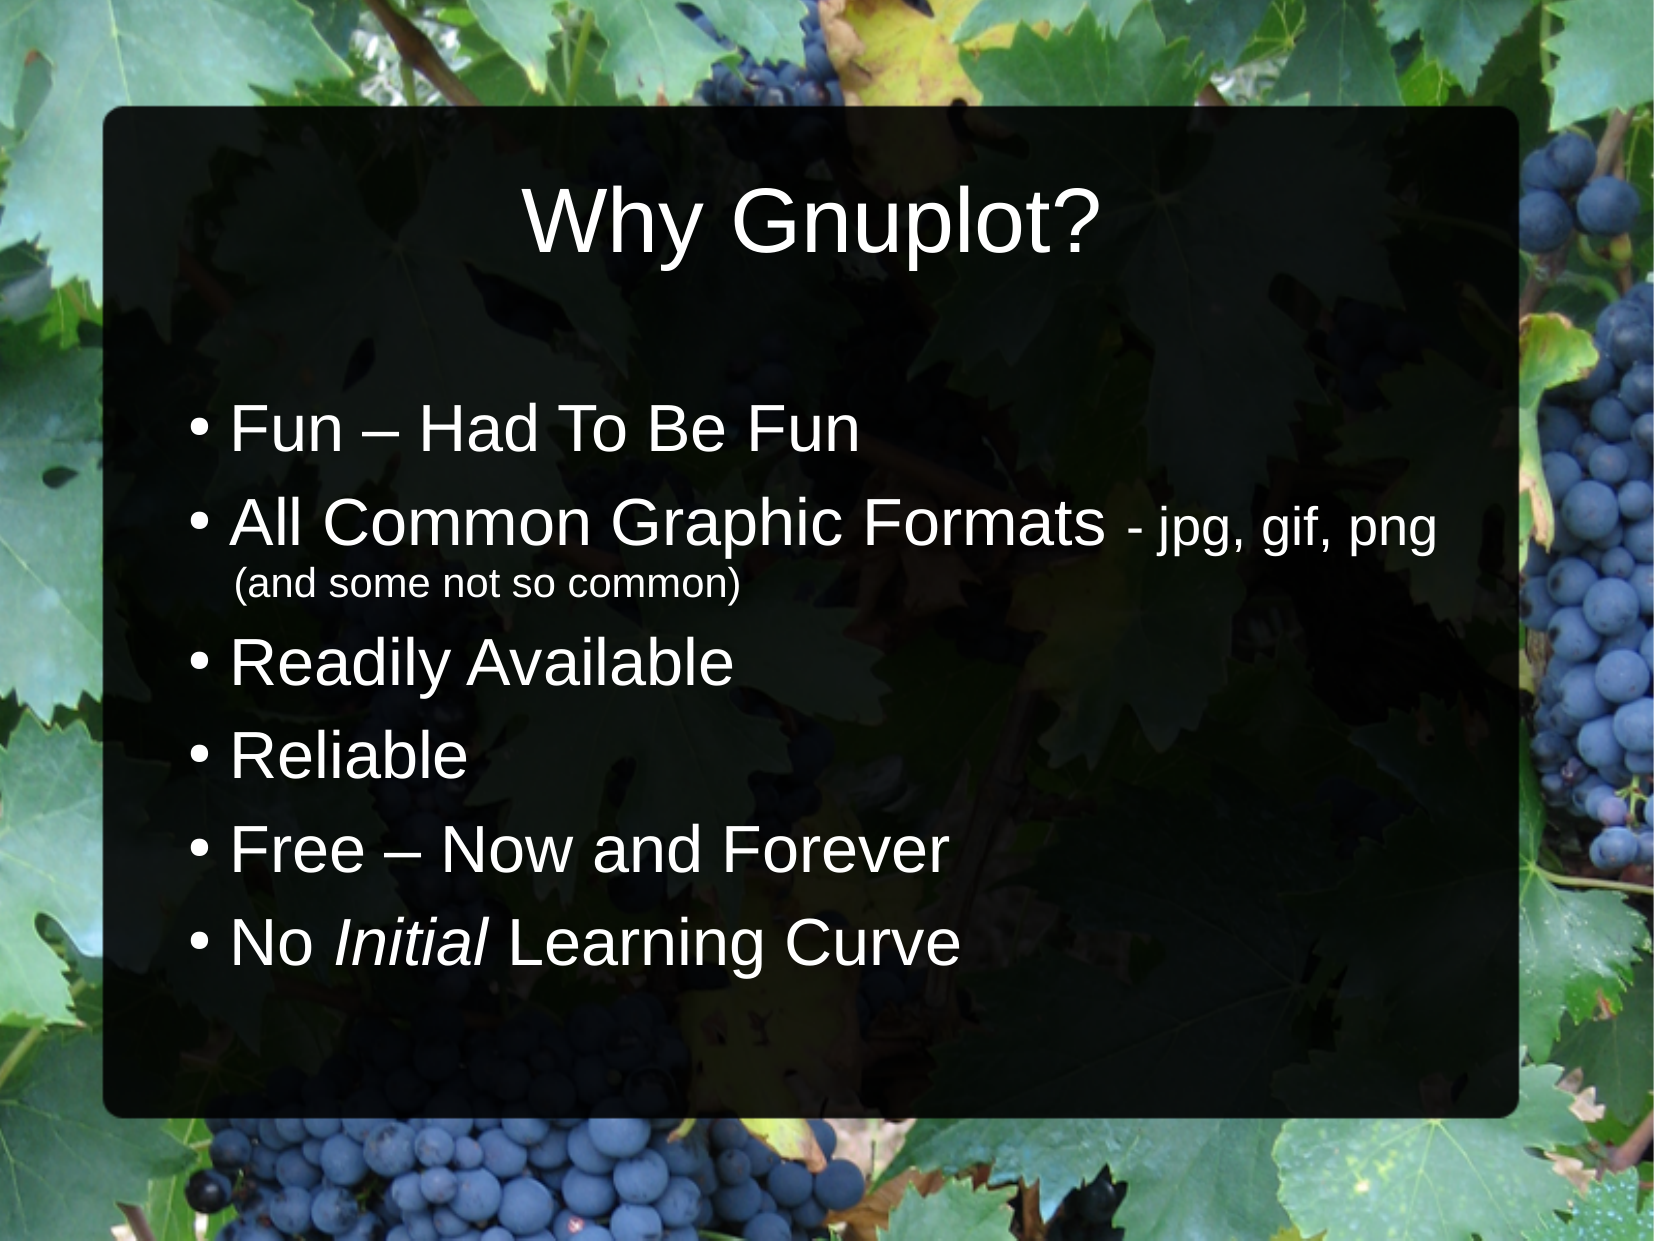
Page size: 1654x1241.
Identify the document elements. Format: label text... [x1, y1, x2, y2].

subtitle Fun – Had To Be Fun All Common Graphic Formats - jpg, gif, png (and some not so common) Readily Available Reliable Free – Now and Forever No Initial Learning Curve [187, 375, 1487, 997]
title Why Gnuplot? [118, 125, 1506, 318]
picture [0, 0, 1654, 1241]
